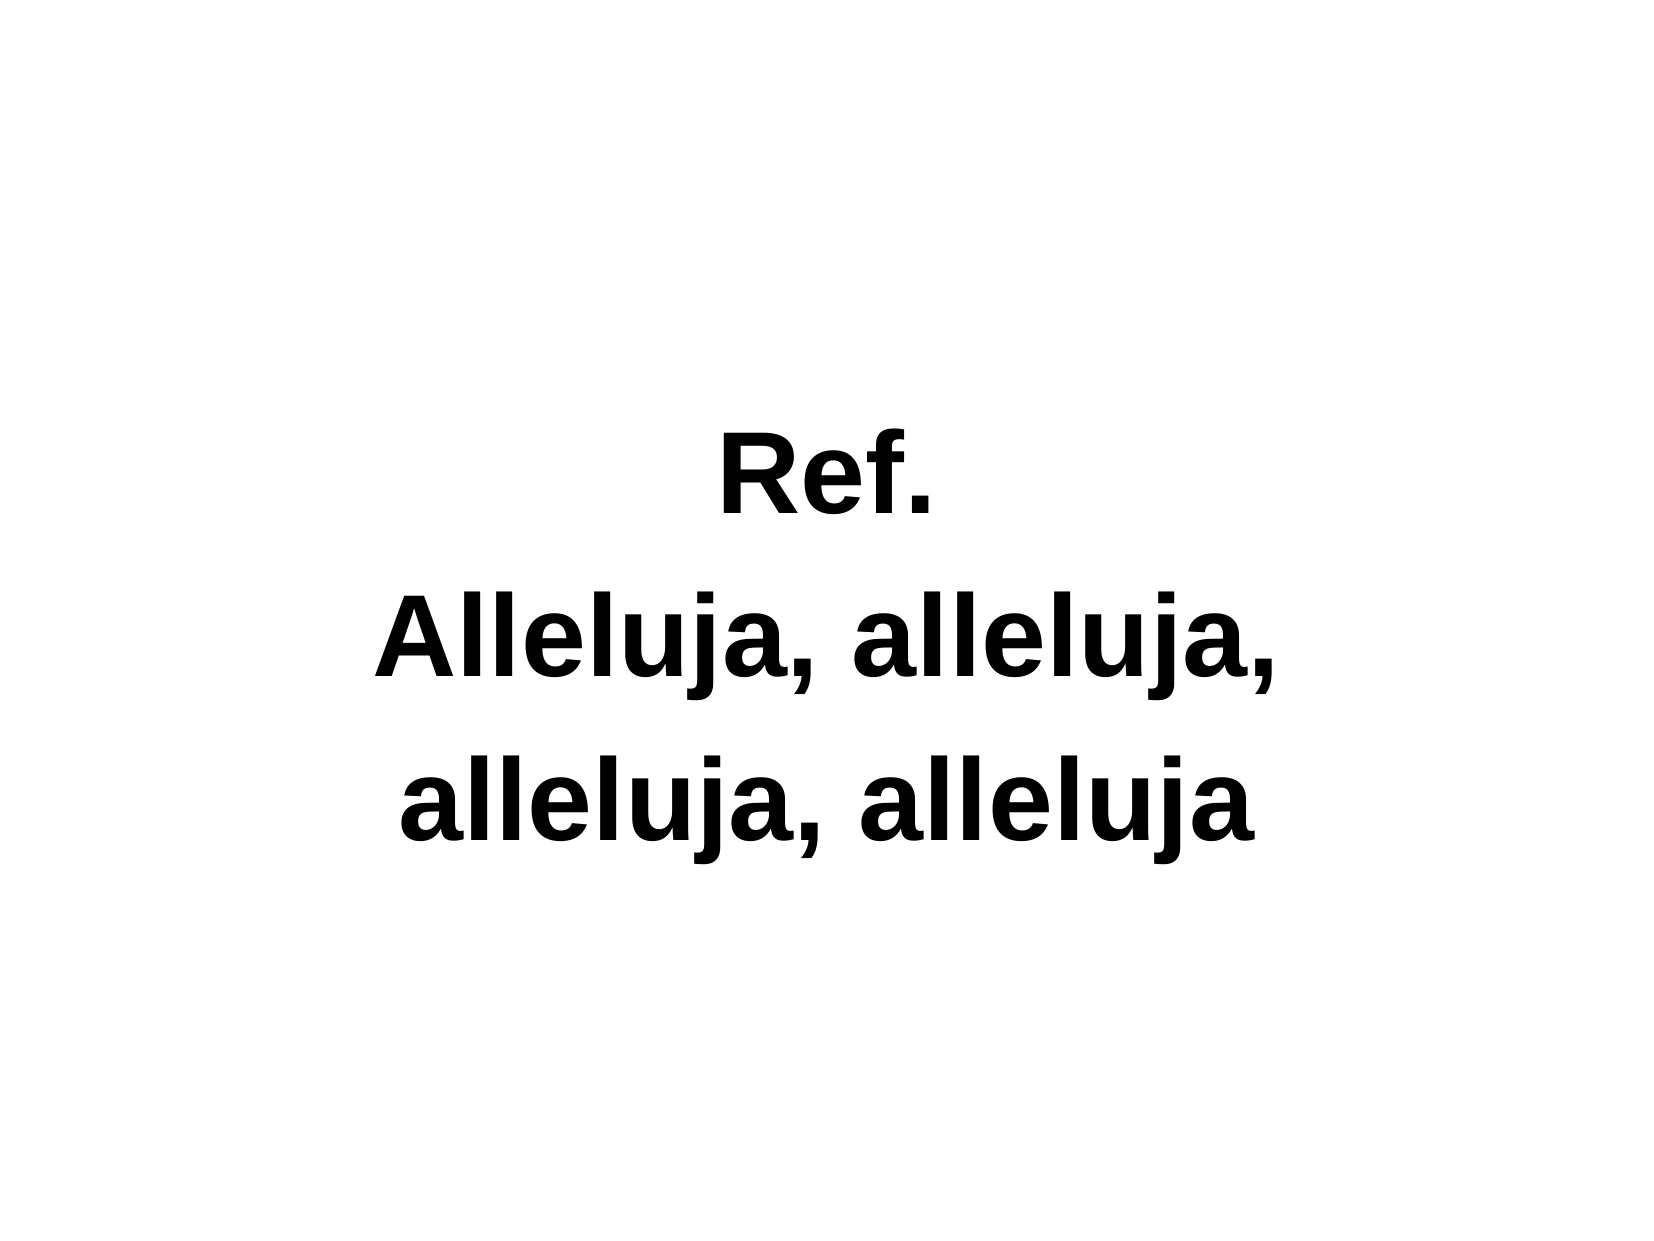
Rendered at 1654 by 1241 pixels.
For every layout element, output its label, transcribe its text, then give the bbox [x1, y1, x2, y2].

subtitle Ref. Alleluja, alleluja, alleluja, alleluja [0, 0, 1654, 1241]
